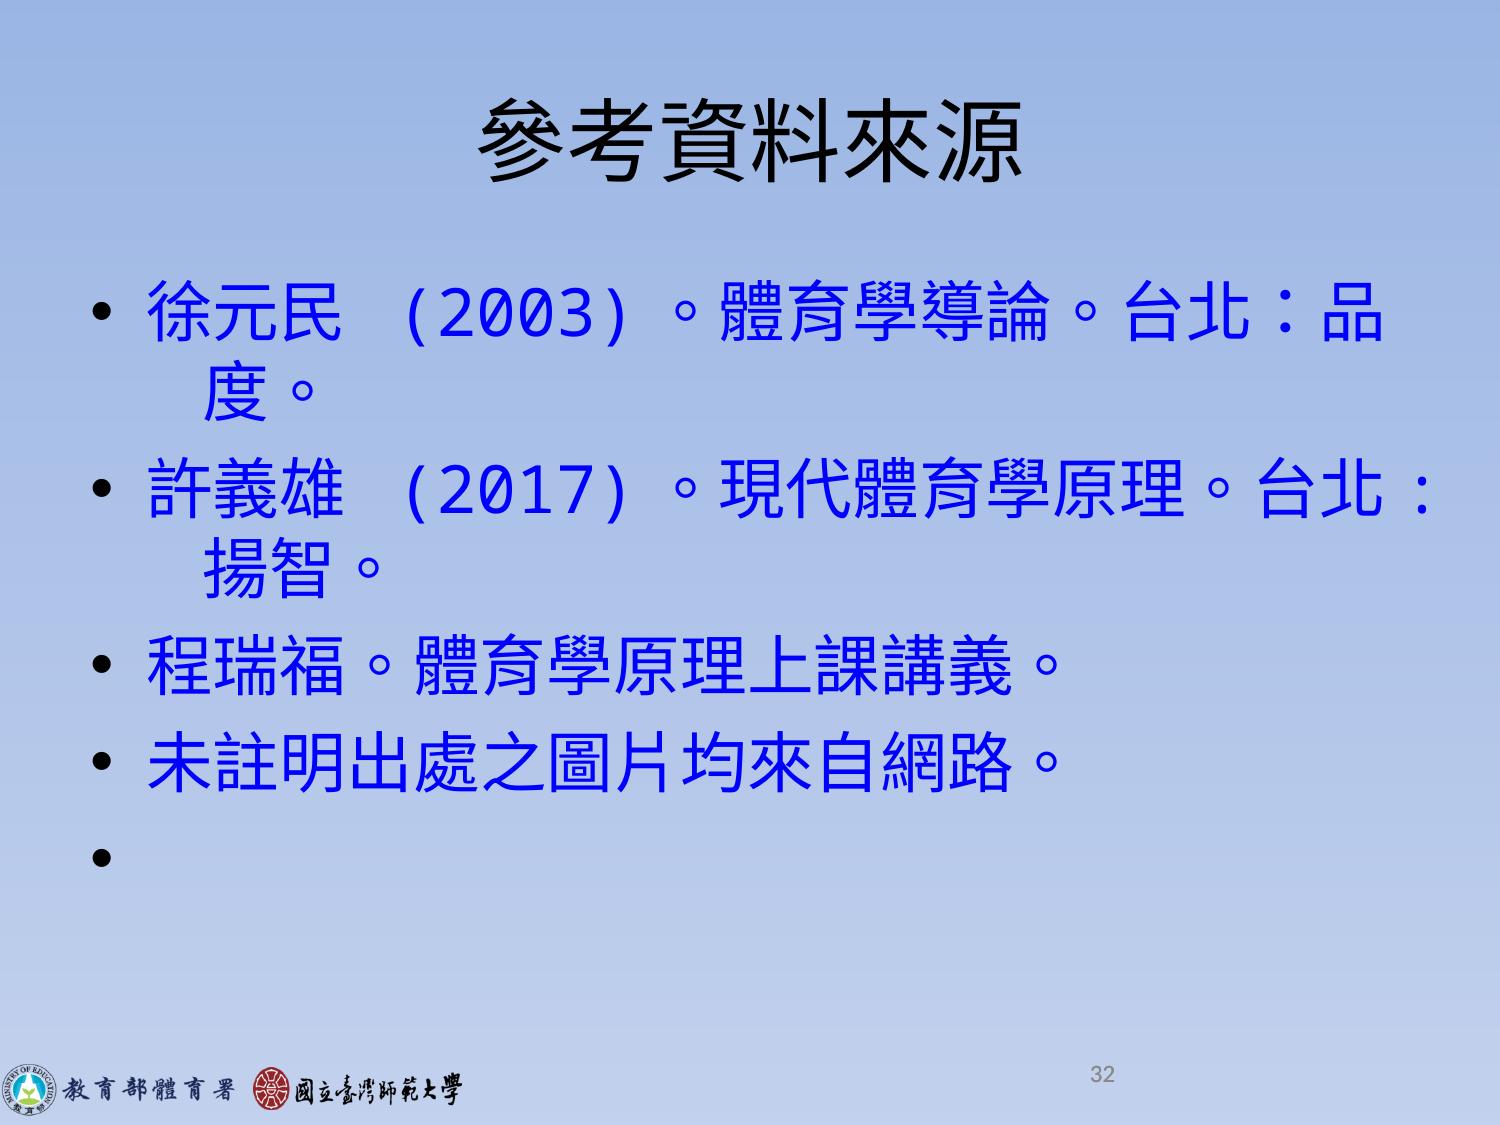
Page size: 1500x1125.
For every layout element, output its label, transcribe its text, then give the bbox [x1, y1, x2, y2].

title 參考資料來源 [75, 45, 1426, 233]
text_box [1074, 1042, 1426, 1103]
list 徐元民 (2003)。體育學導論。台北：品度。 許義雄 (2017)。現代體育學原理。台北:揚智。 程瑞福。體育學原理上課講義。 未註明出處之圖片均來自網路。 [75, 262, 1426, 1005]
